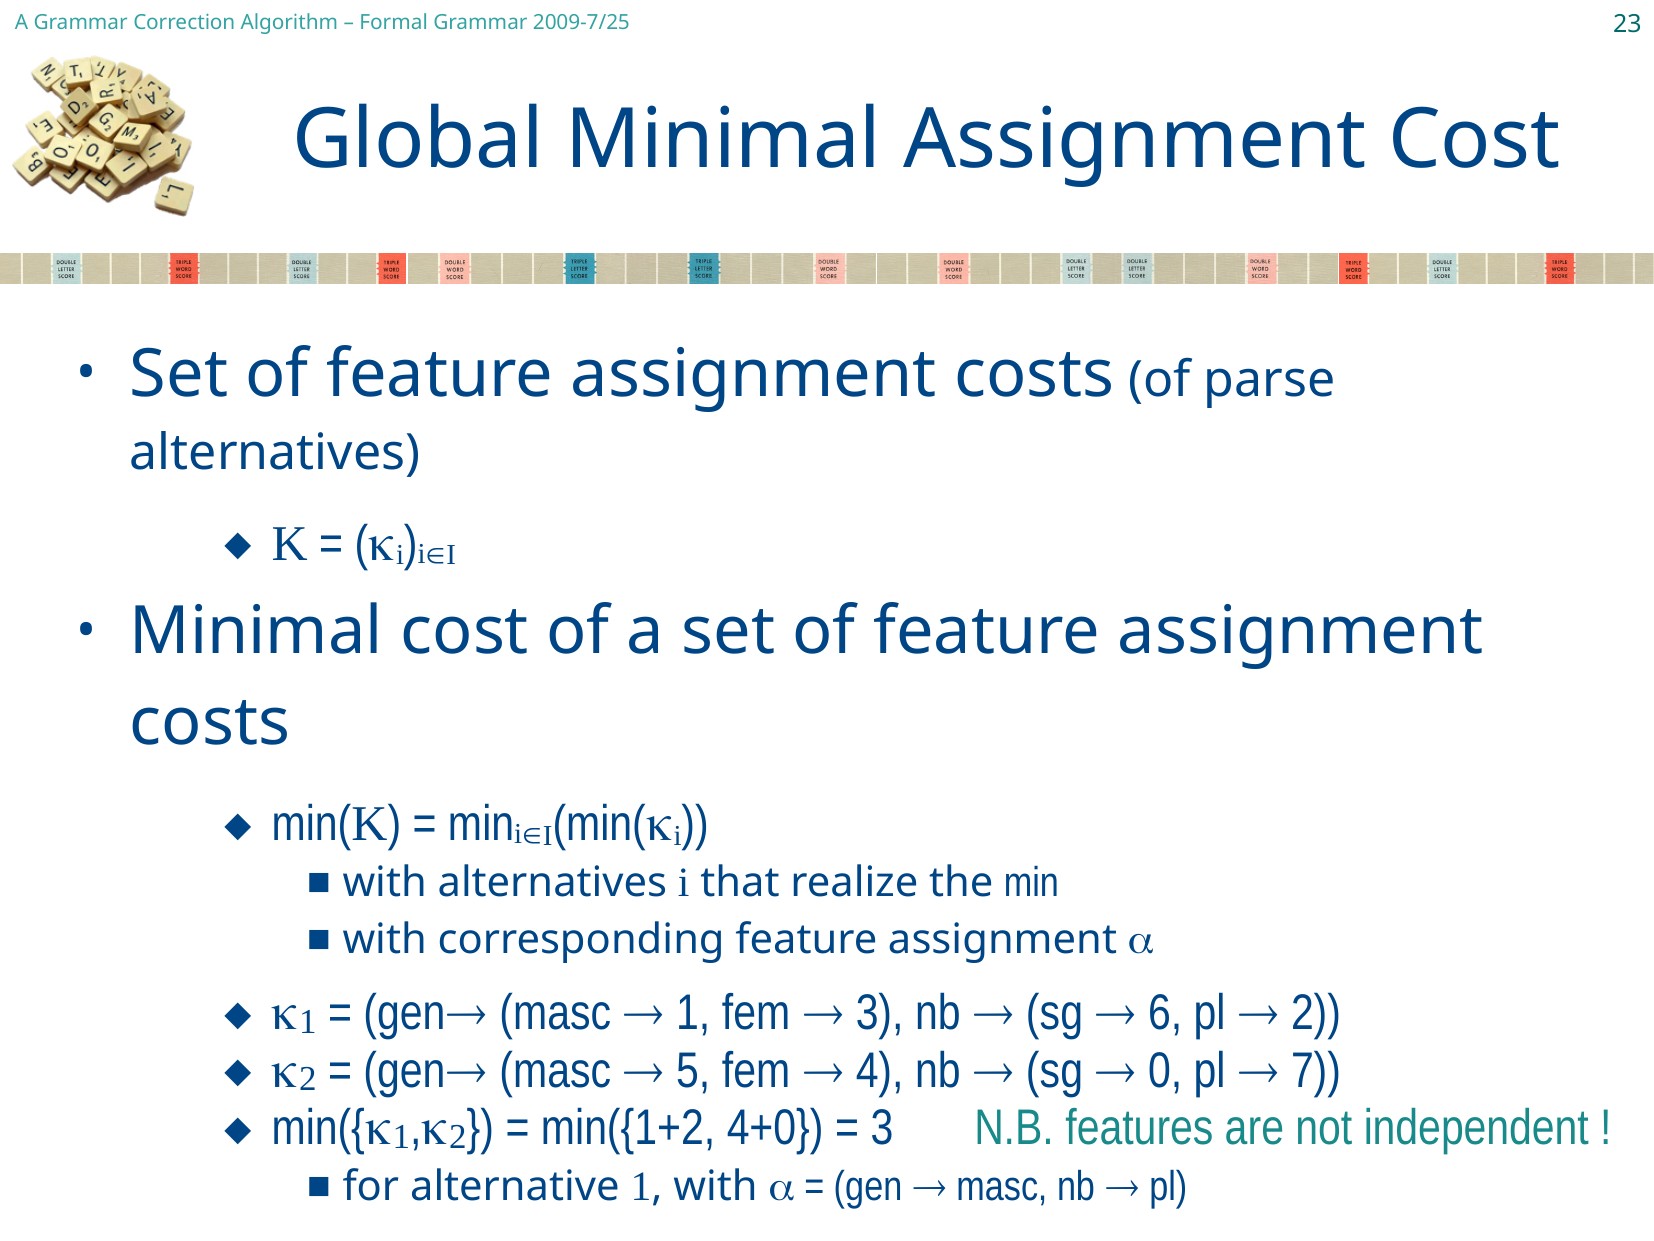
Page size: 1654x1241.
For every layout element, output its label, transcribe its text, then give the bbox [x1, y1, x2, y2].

picture [11, 53, 195, 219]
picture [0, 253, 406, 284]
picture [408, 253, 876, 284]
picture [1339, 253, 1654, 284]
list Set of feature assignment costs (of parse alternatives) K = (κi)i∈I Minimal cost of a set of feature assignment costs min(K) = mini∈I(min(κi)) with alternatives i that realize the min with corresponding feature assignment α κ1 = (gen (masc  1, fem  3), nb  (sg  6, pl  2)) κ2 = (gen (masc  5, fem  4), nb  (sg  0, pl  7)) min({κ1,κ2}) = min({1+2, 4+0}) = 3 N.B. features are not independent ! for alternative 1, with α = (gen  masc, nb  pl) ∃ parse with null correction cost ⇒ grammatical [59, 324, 1625, 1217]
picture [877, 253, 1338, 284]
title Global Minimal Assignment Cost [218, 31, 1636, 239]
